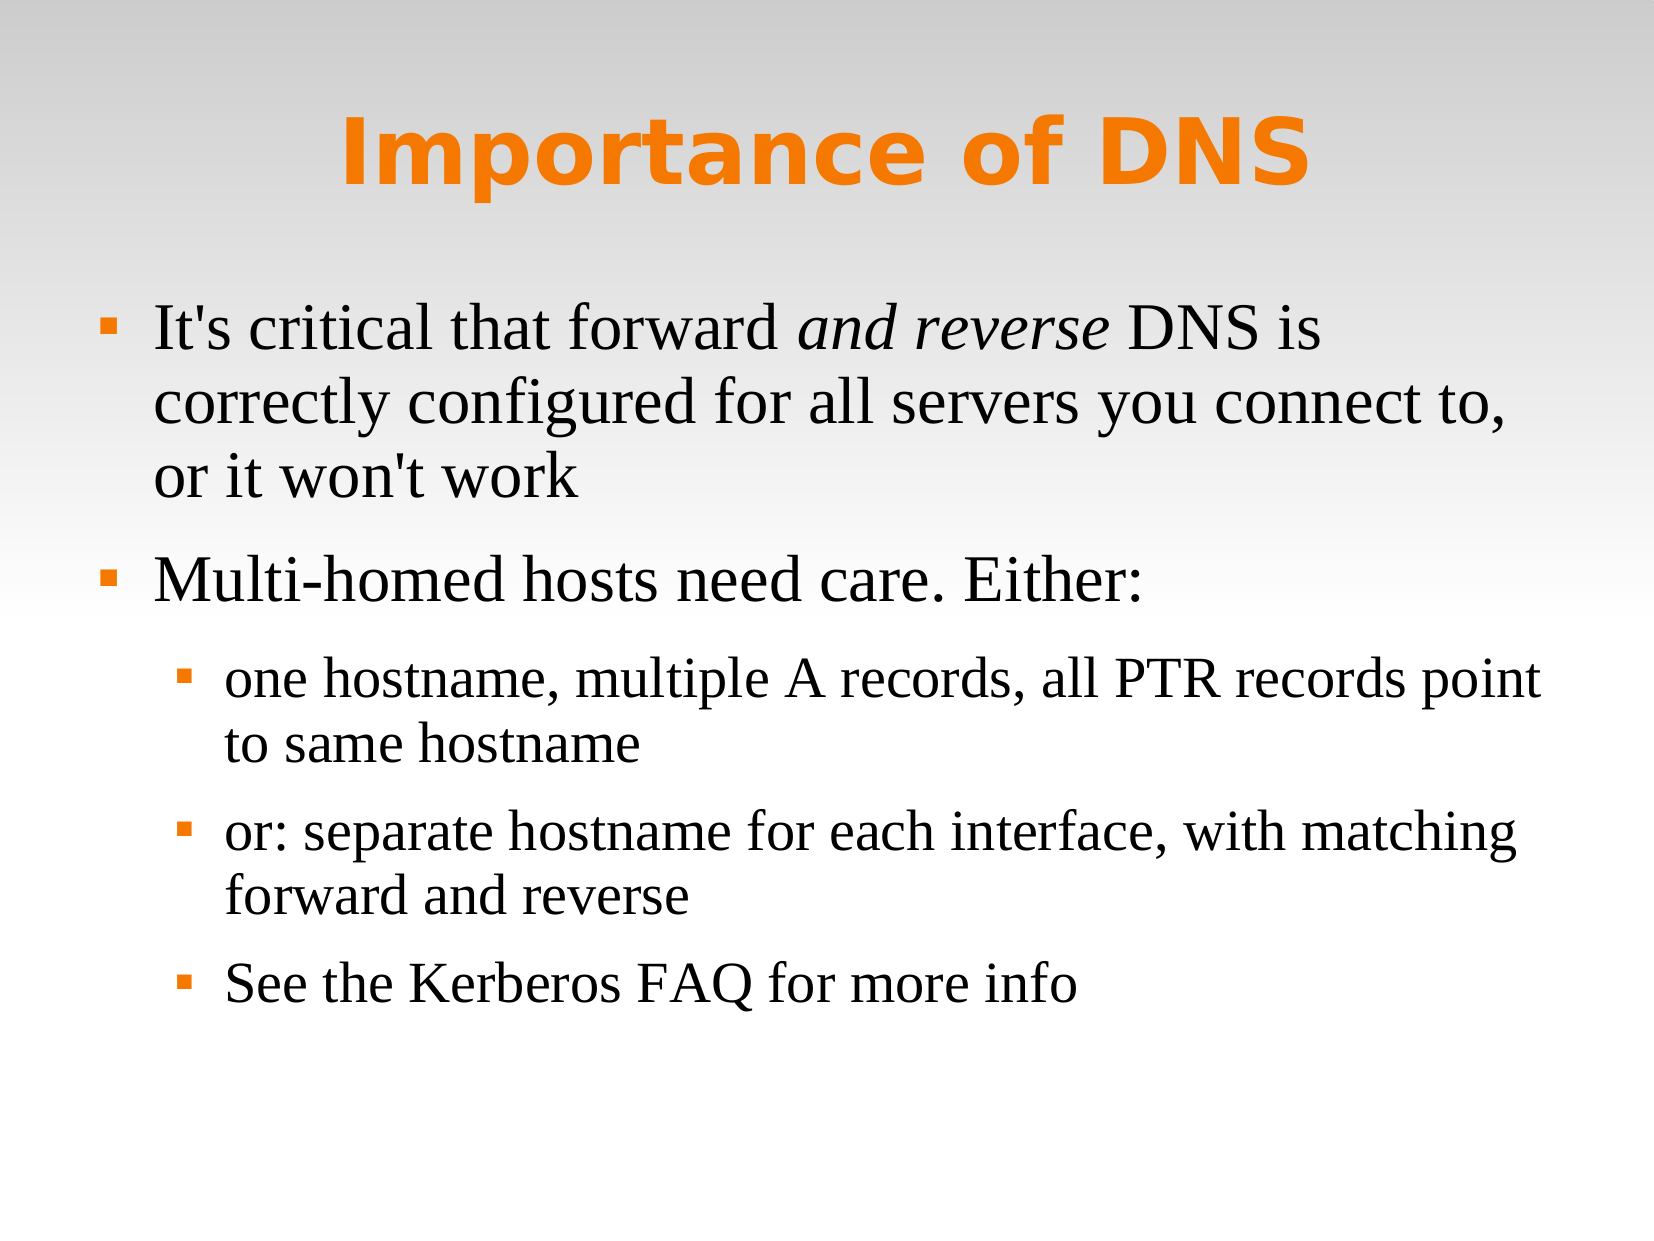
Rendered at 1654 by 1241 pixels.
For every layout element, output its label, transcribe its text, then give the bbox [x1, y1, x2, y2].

title Importance of DNS [82, 49, 1571, 257]
list It's critical that forward and reverse DNS is correctly configured for all servers you connect to, or it won't work Multi-homed hosts need care. Either: one hostname, multiple A records, all PTR records point to same hostname or: separate hostname for each interface, with matching forward and reverse See the Kerberos FAQ for more info [82, 290, 1571, 1094]
